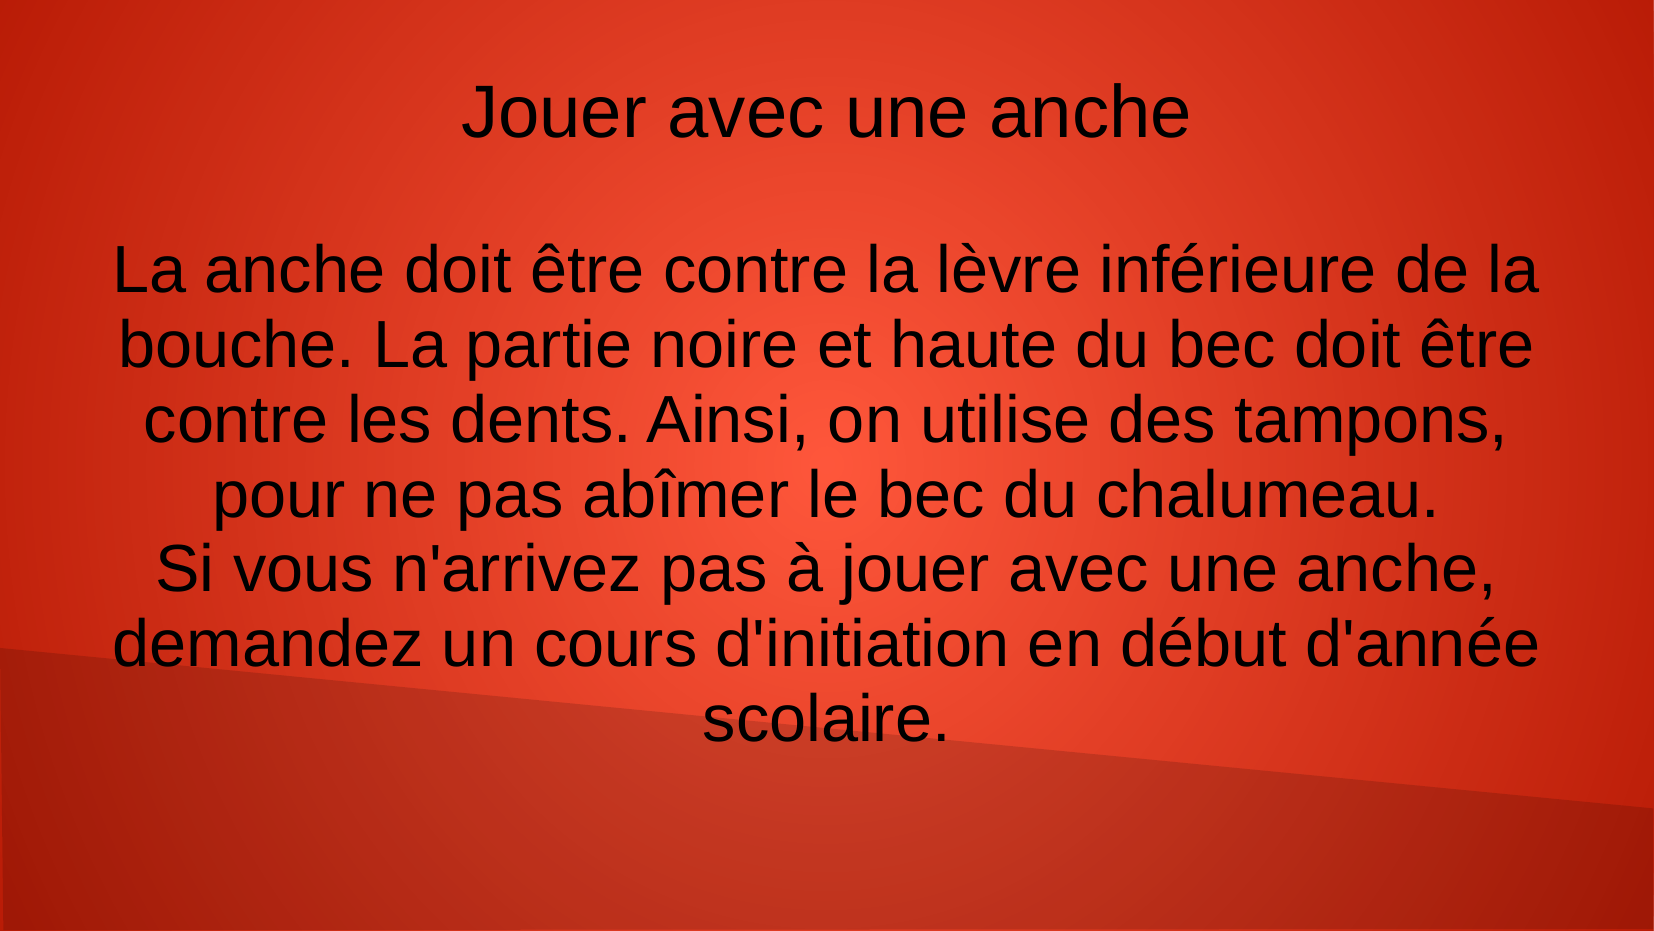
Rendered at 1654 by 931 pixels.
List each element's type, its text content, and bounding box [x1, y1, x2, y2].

subtitle La anche doit être contre la lèvre inférieure de la bouche. La partie noire et haute du bec doit être contre les dents. Ainsi, on utilise des tampons, pour ne pas abîmer le bec du chalumeau. Si vous n'arrivez pas à jouer avec une anche, demandez un cours d'initiation en début d'année scolaire. [82, 224, 1571, 764]
title Jouer avec une anche [82, 35, 1571, 189]
